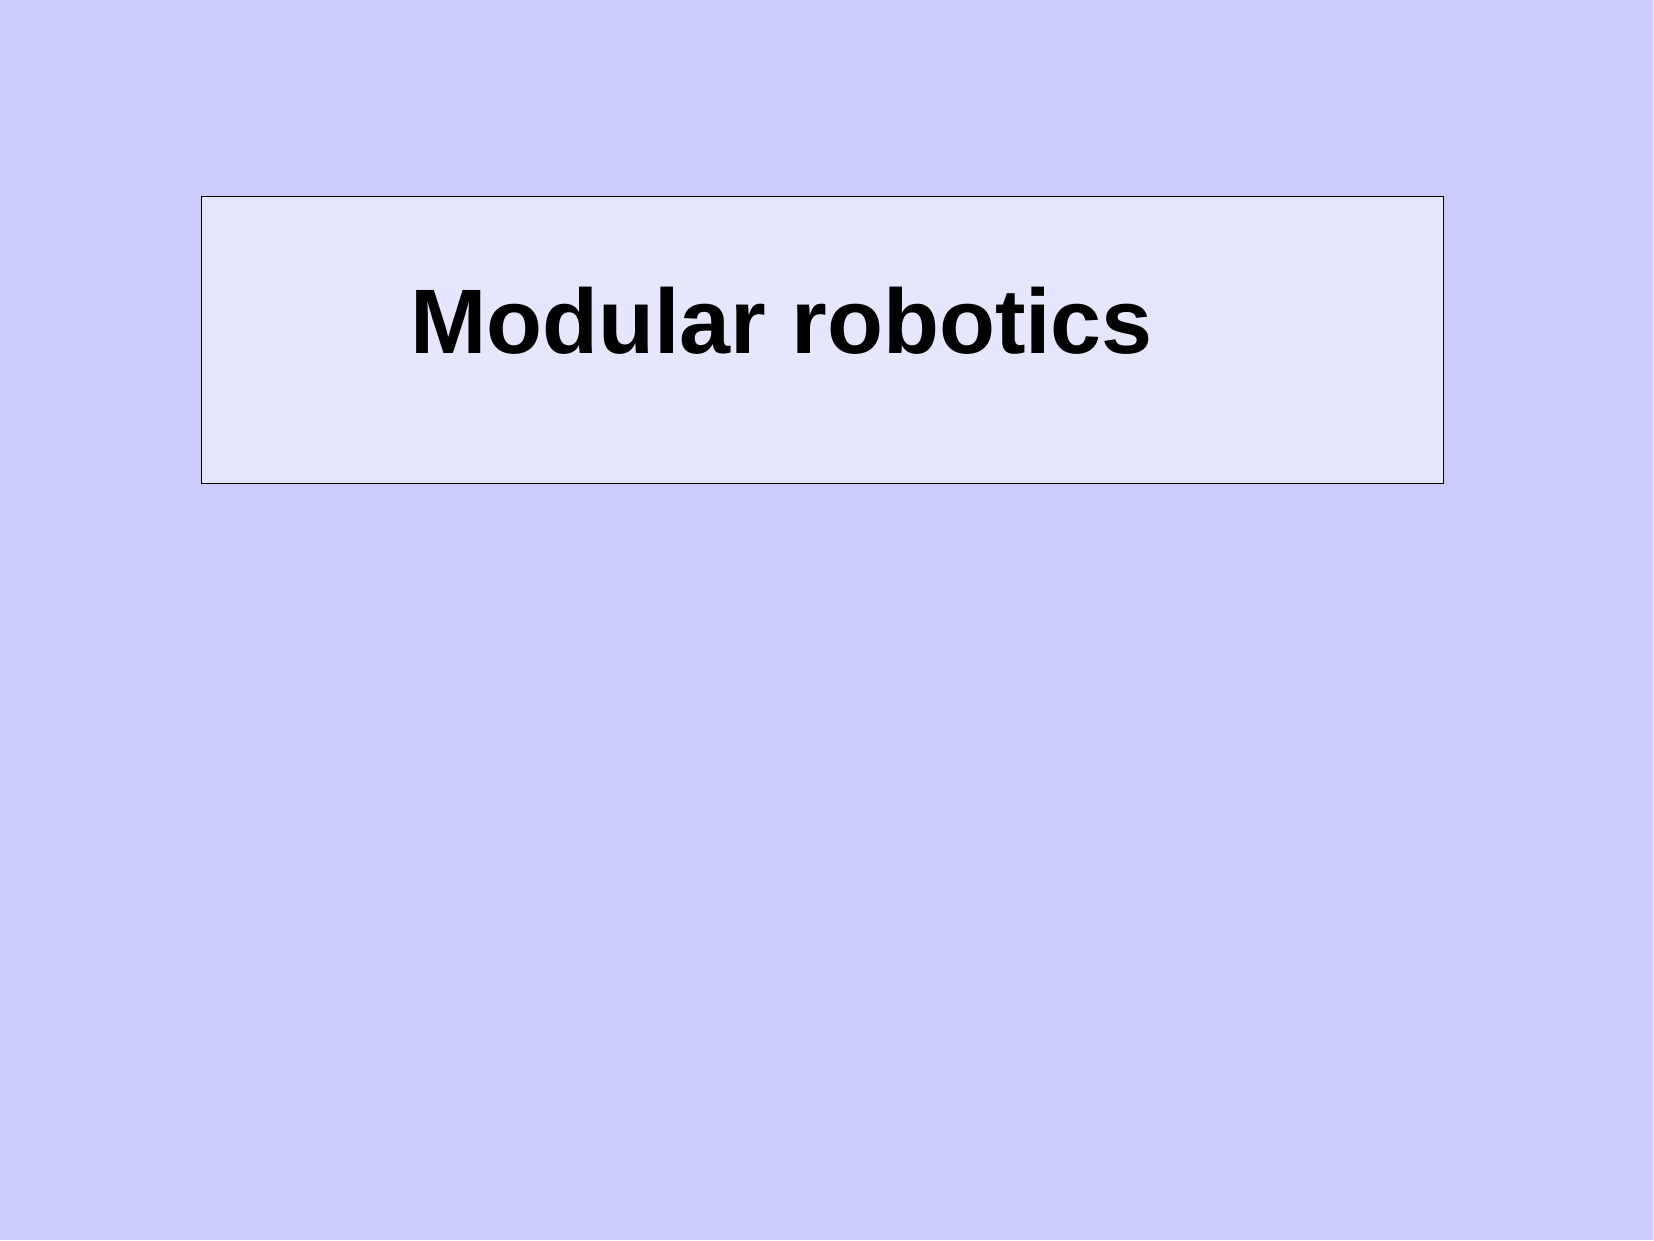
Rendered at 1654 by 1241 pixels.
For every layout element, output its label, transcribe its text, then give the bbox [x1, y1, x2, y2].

text_box [201, 196, 1444, 484]
title Modular robotics [144, 175, 1420, 469]
